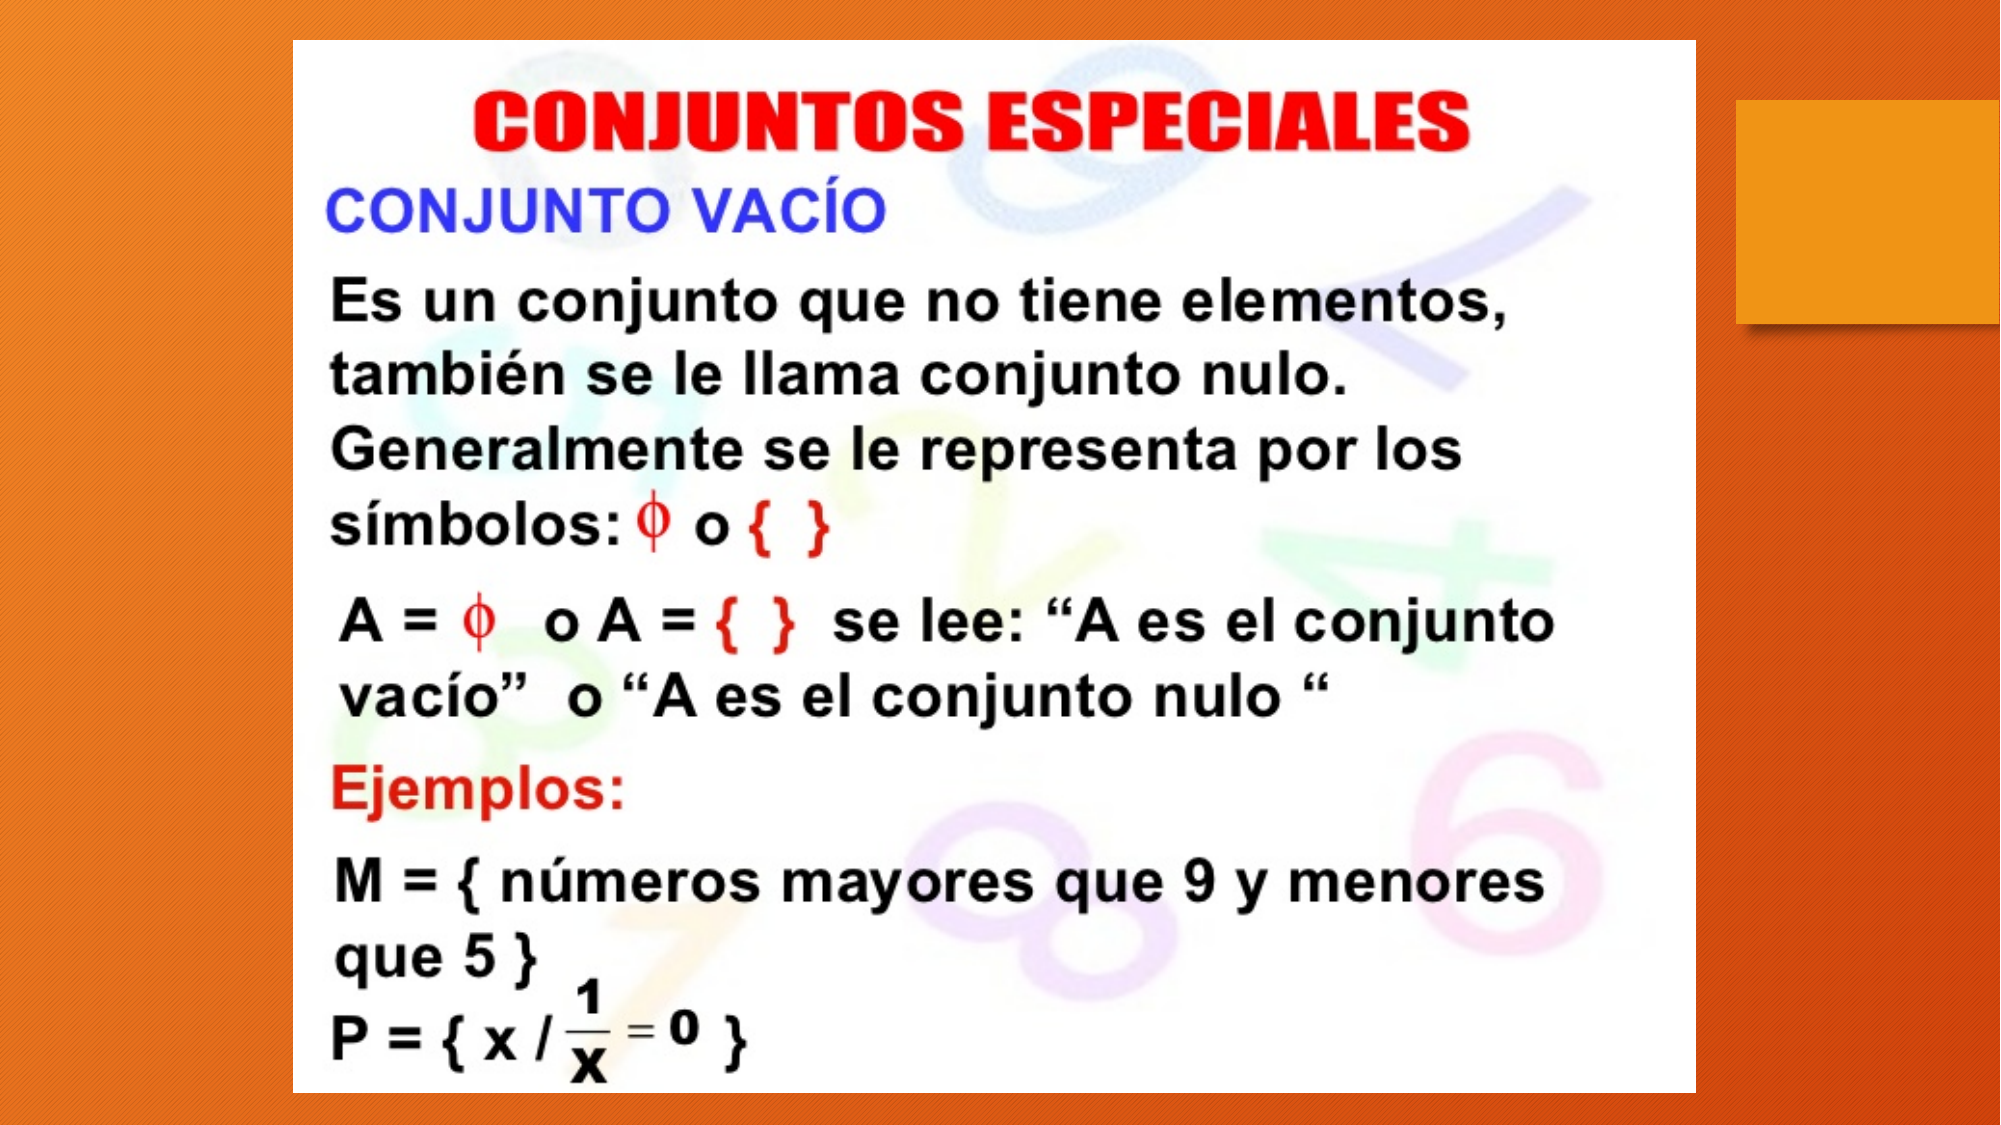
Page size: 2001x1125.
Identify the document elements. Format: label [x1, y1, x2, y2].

picture [293, 40, 1696, 1093]
